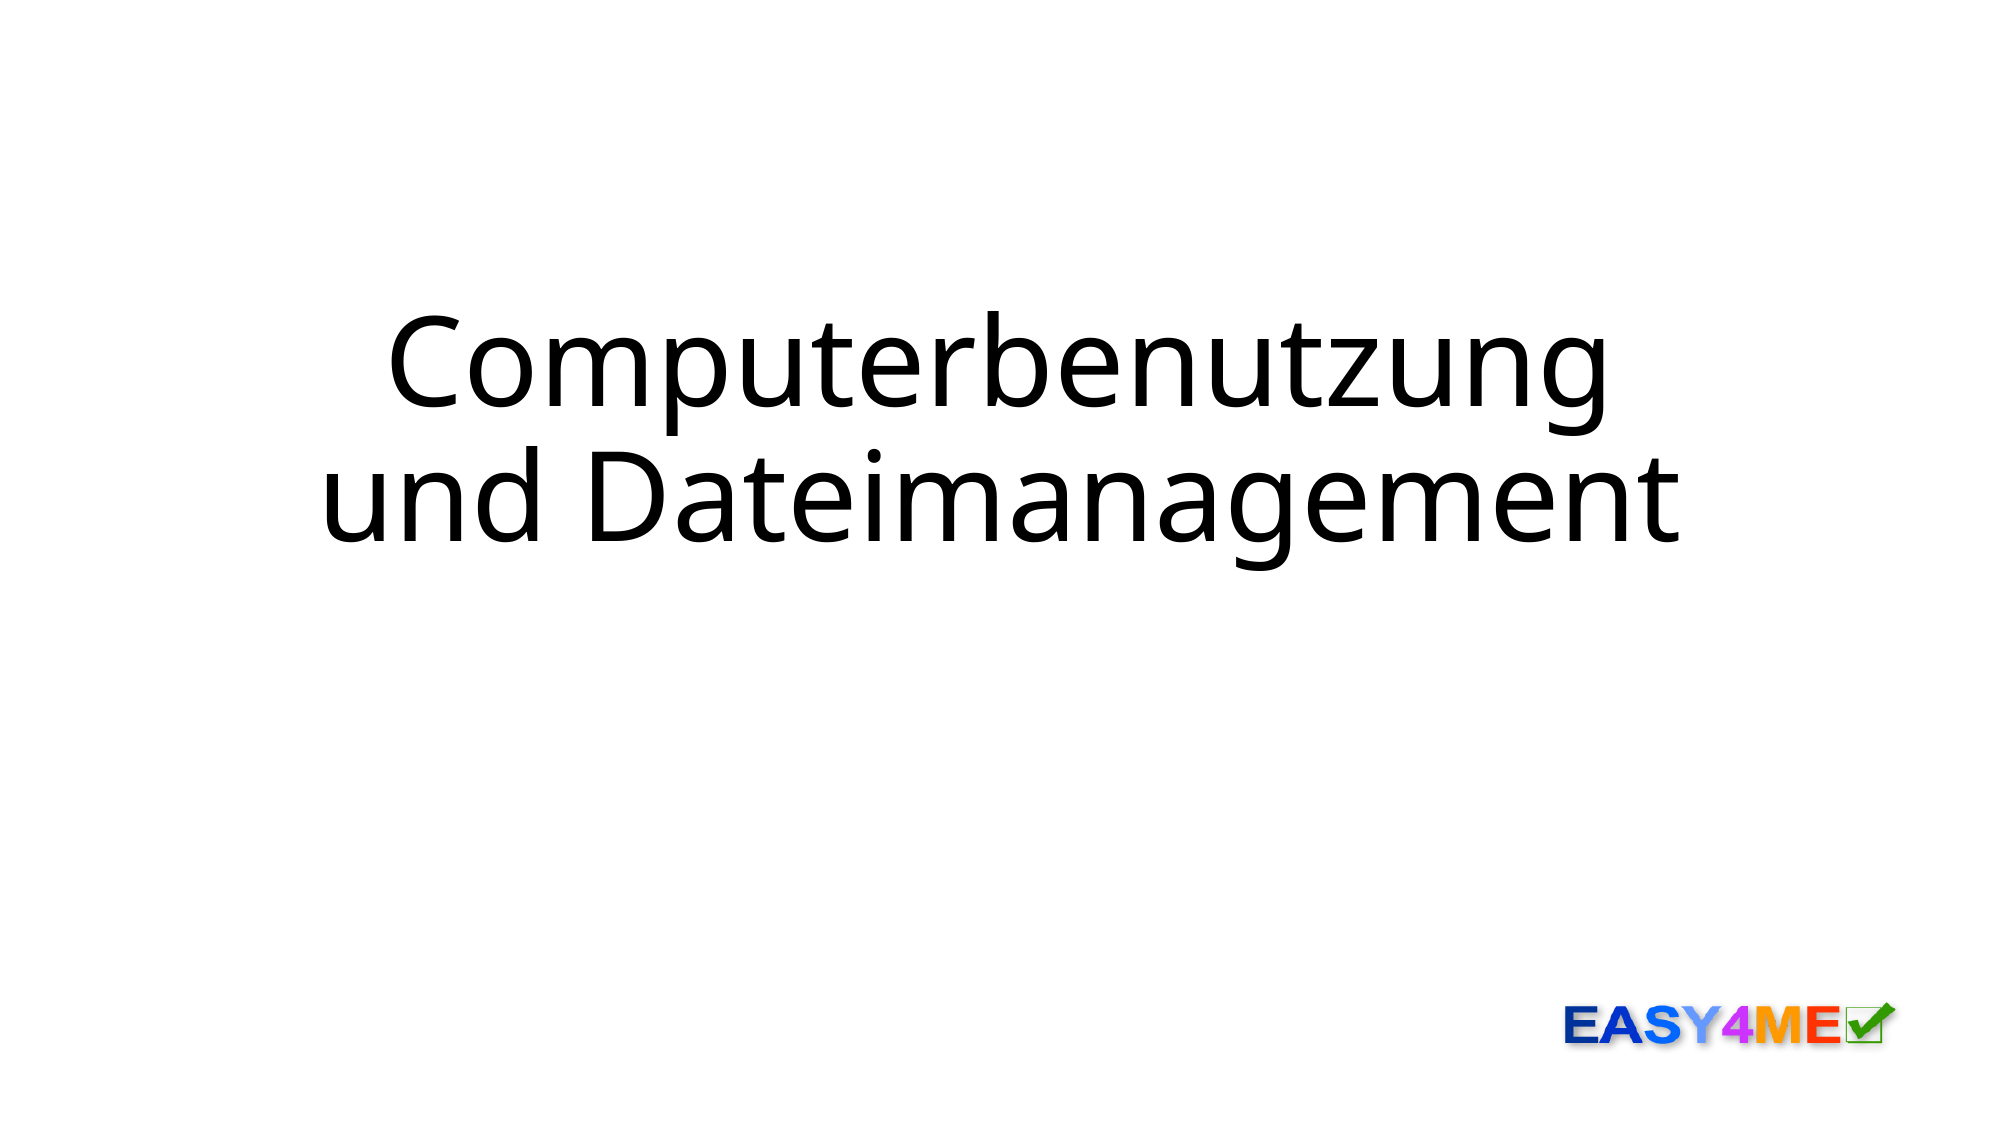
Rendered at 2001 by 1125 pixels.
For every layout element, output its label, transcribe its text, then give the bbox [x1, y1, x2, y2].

title Computerbenutzung und Dateimanagement [249, 184, 1750, 576]
picture [1554, 995, 1908, 1052]
